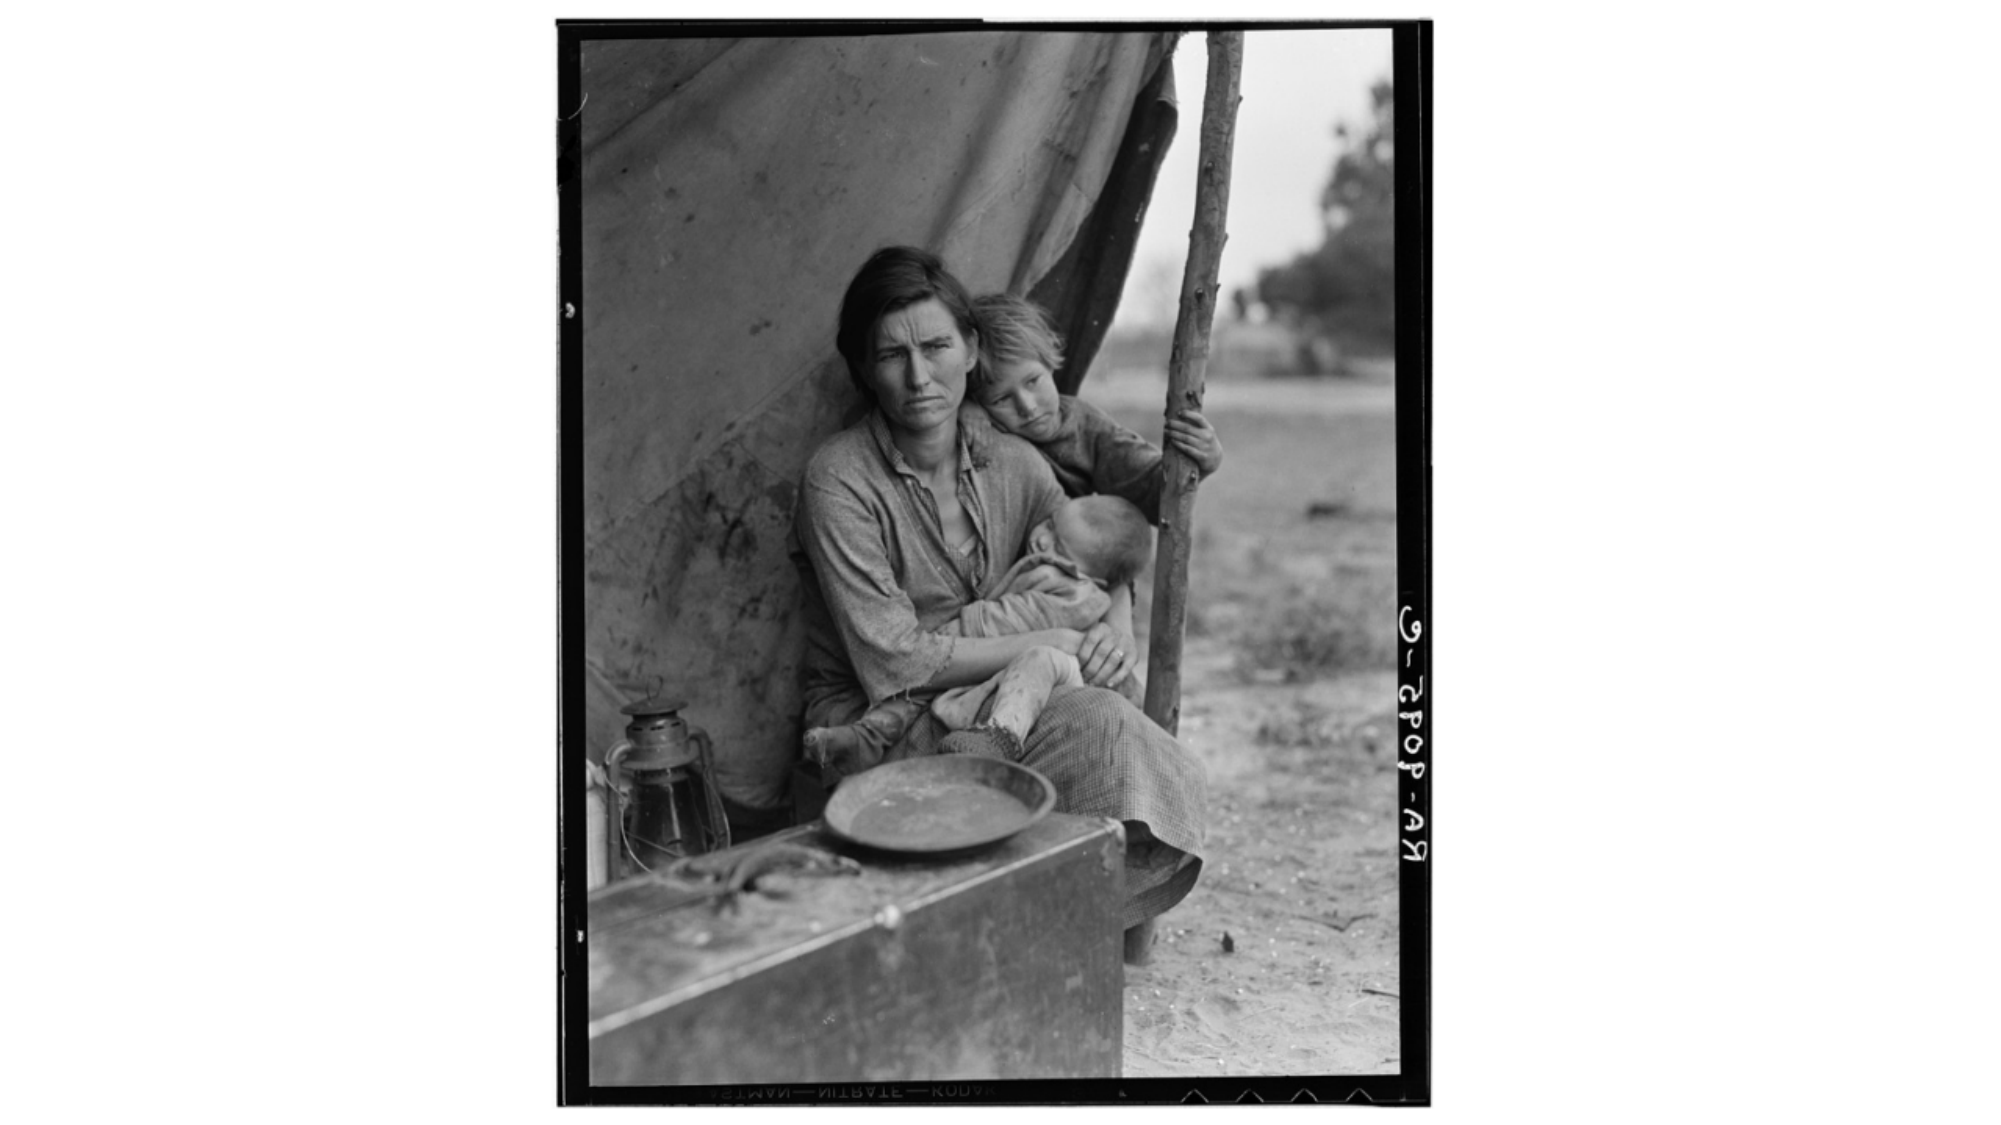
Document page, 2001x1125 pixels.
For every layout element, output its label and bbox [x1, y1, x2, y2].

picture [544, 2, 1456, 1123]
